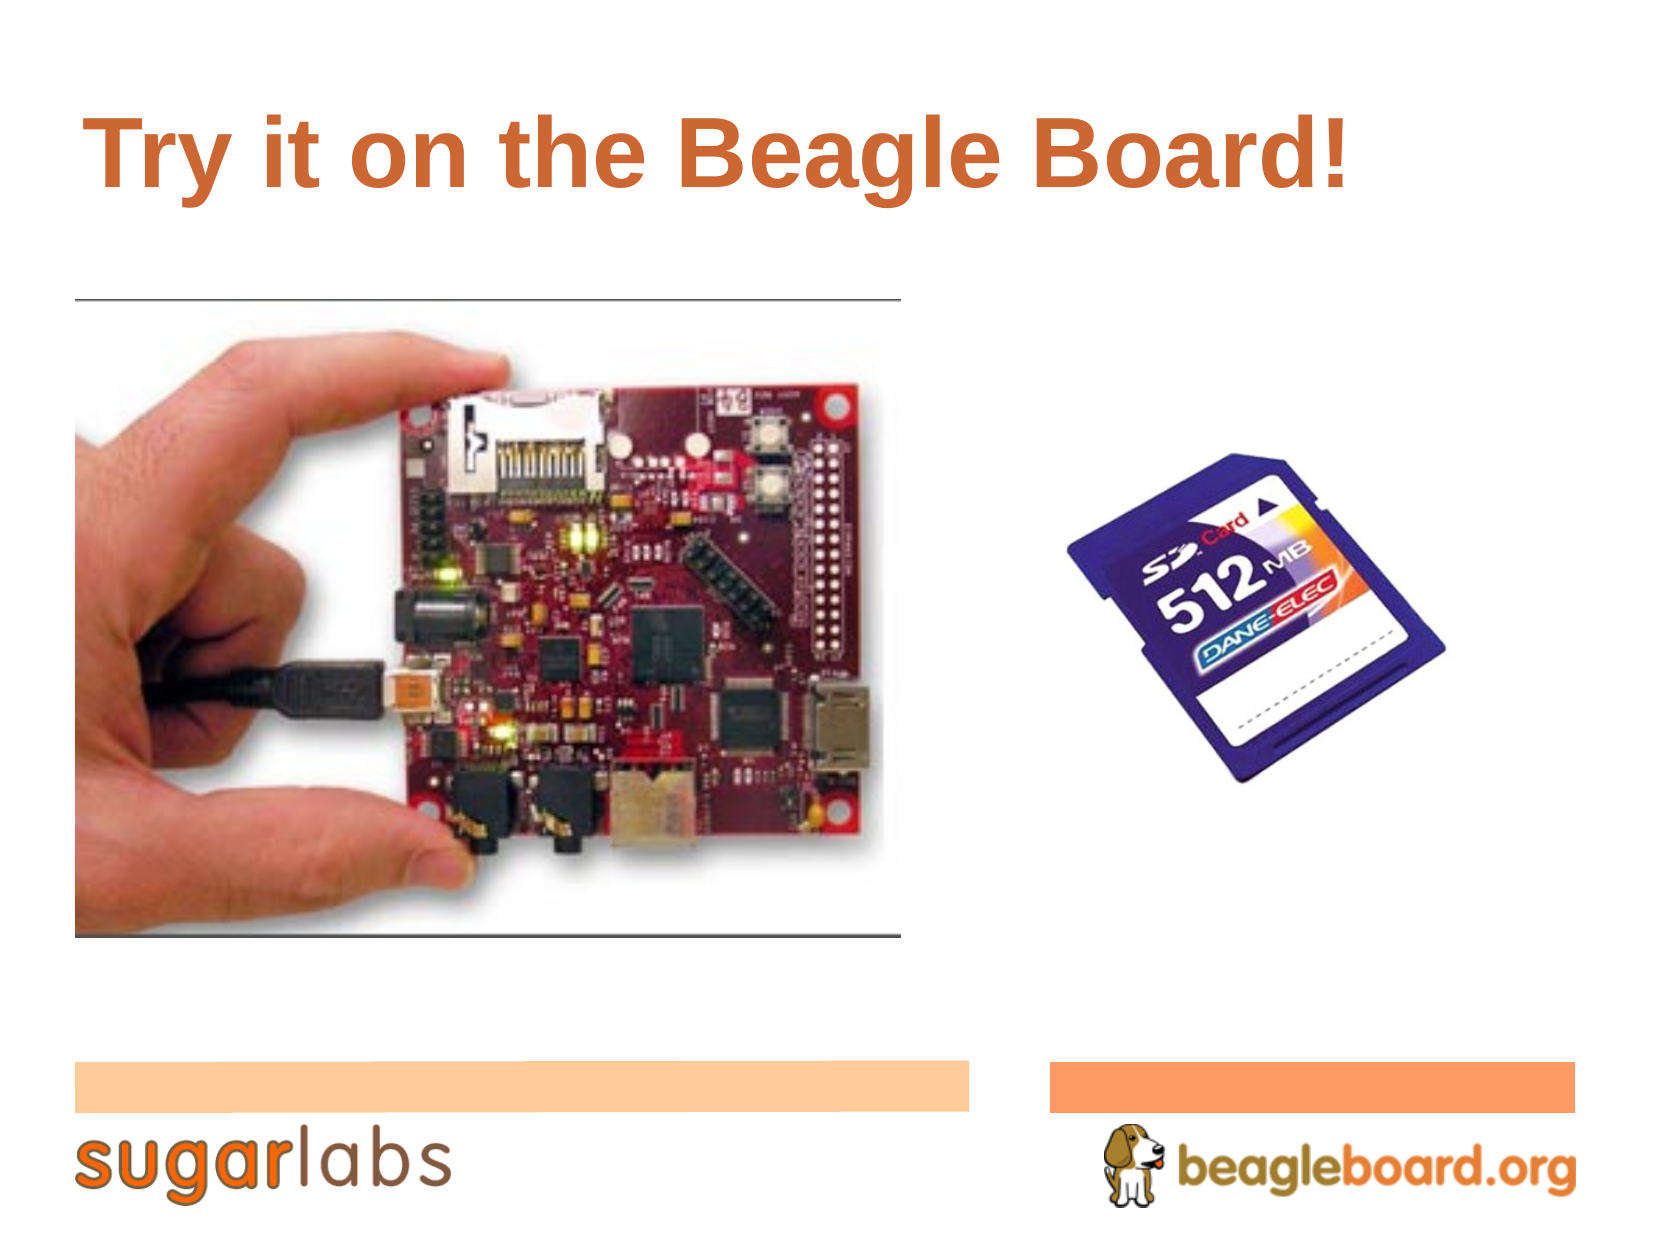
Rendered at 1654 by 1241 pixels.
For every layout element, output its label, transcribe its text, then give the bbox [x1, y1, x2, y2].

picture [1104, 1124, 1576, 1208]
picture [75, 299, 901, 938]
picture [1050, 412, 1463, 826]
picture [75, 1124, 451, 1206]
title Try it on the Beagle Board! [82, 49, 1571, 257]
